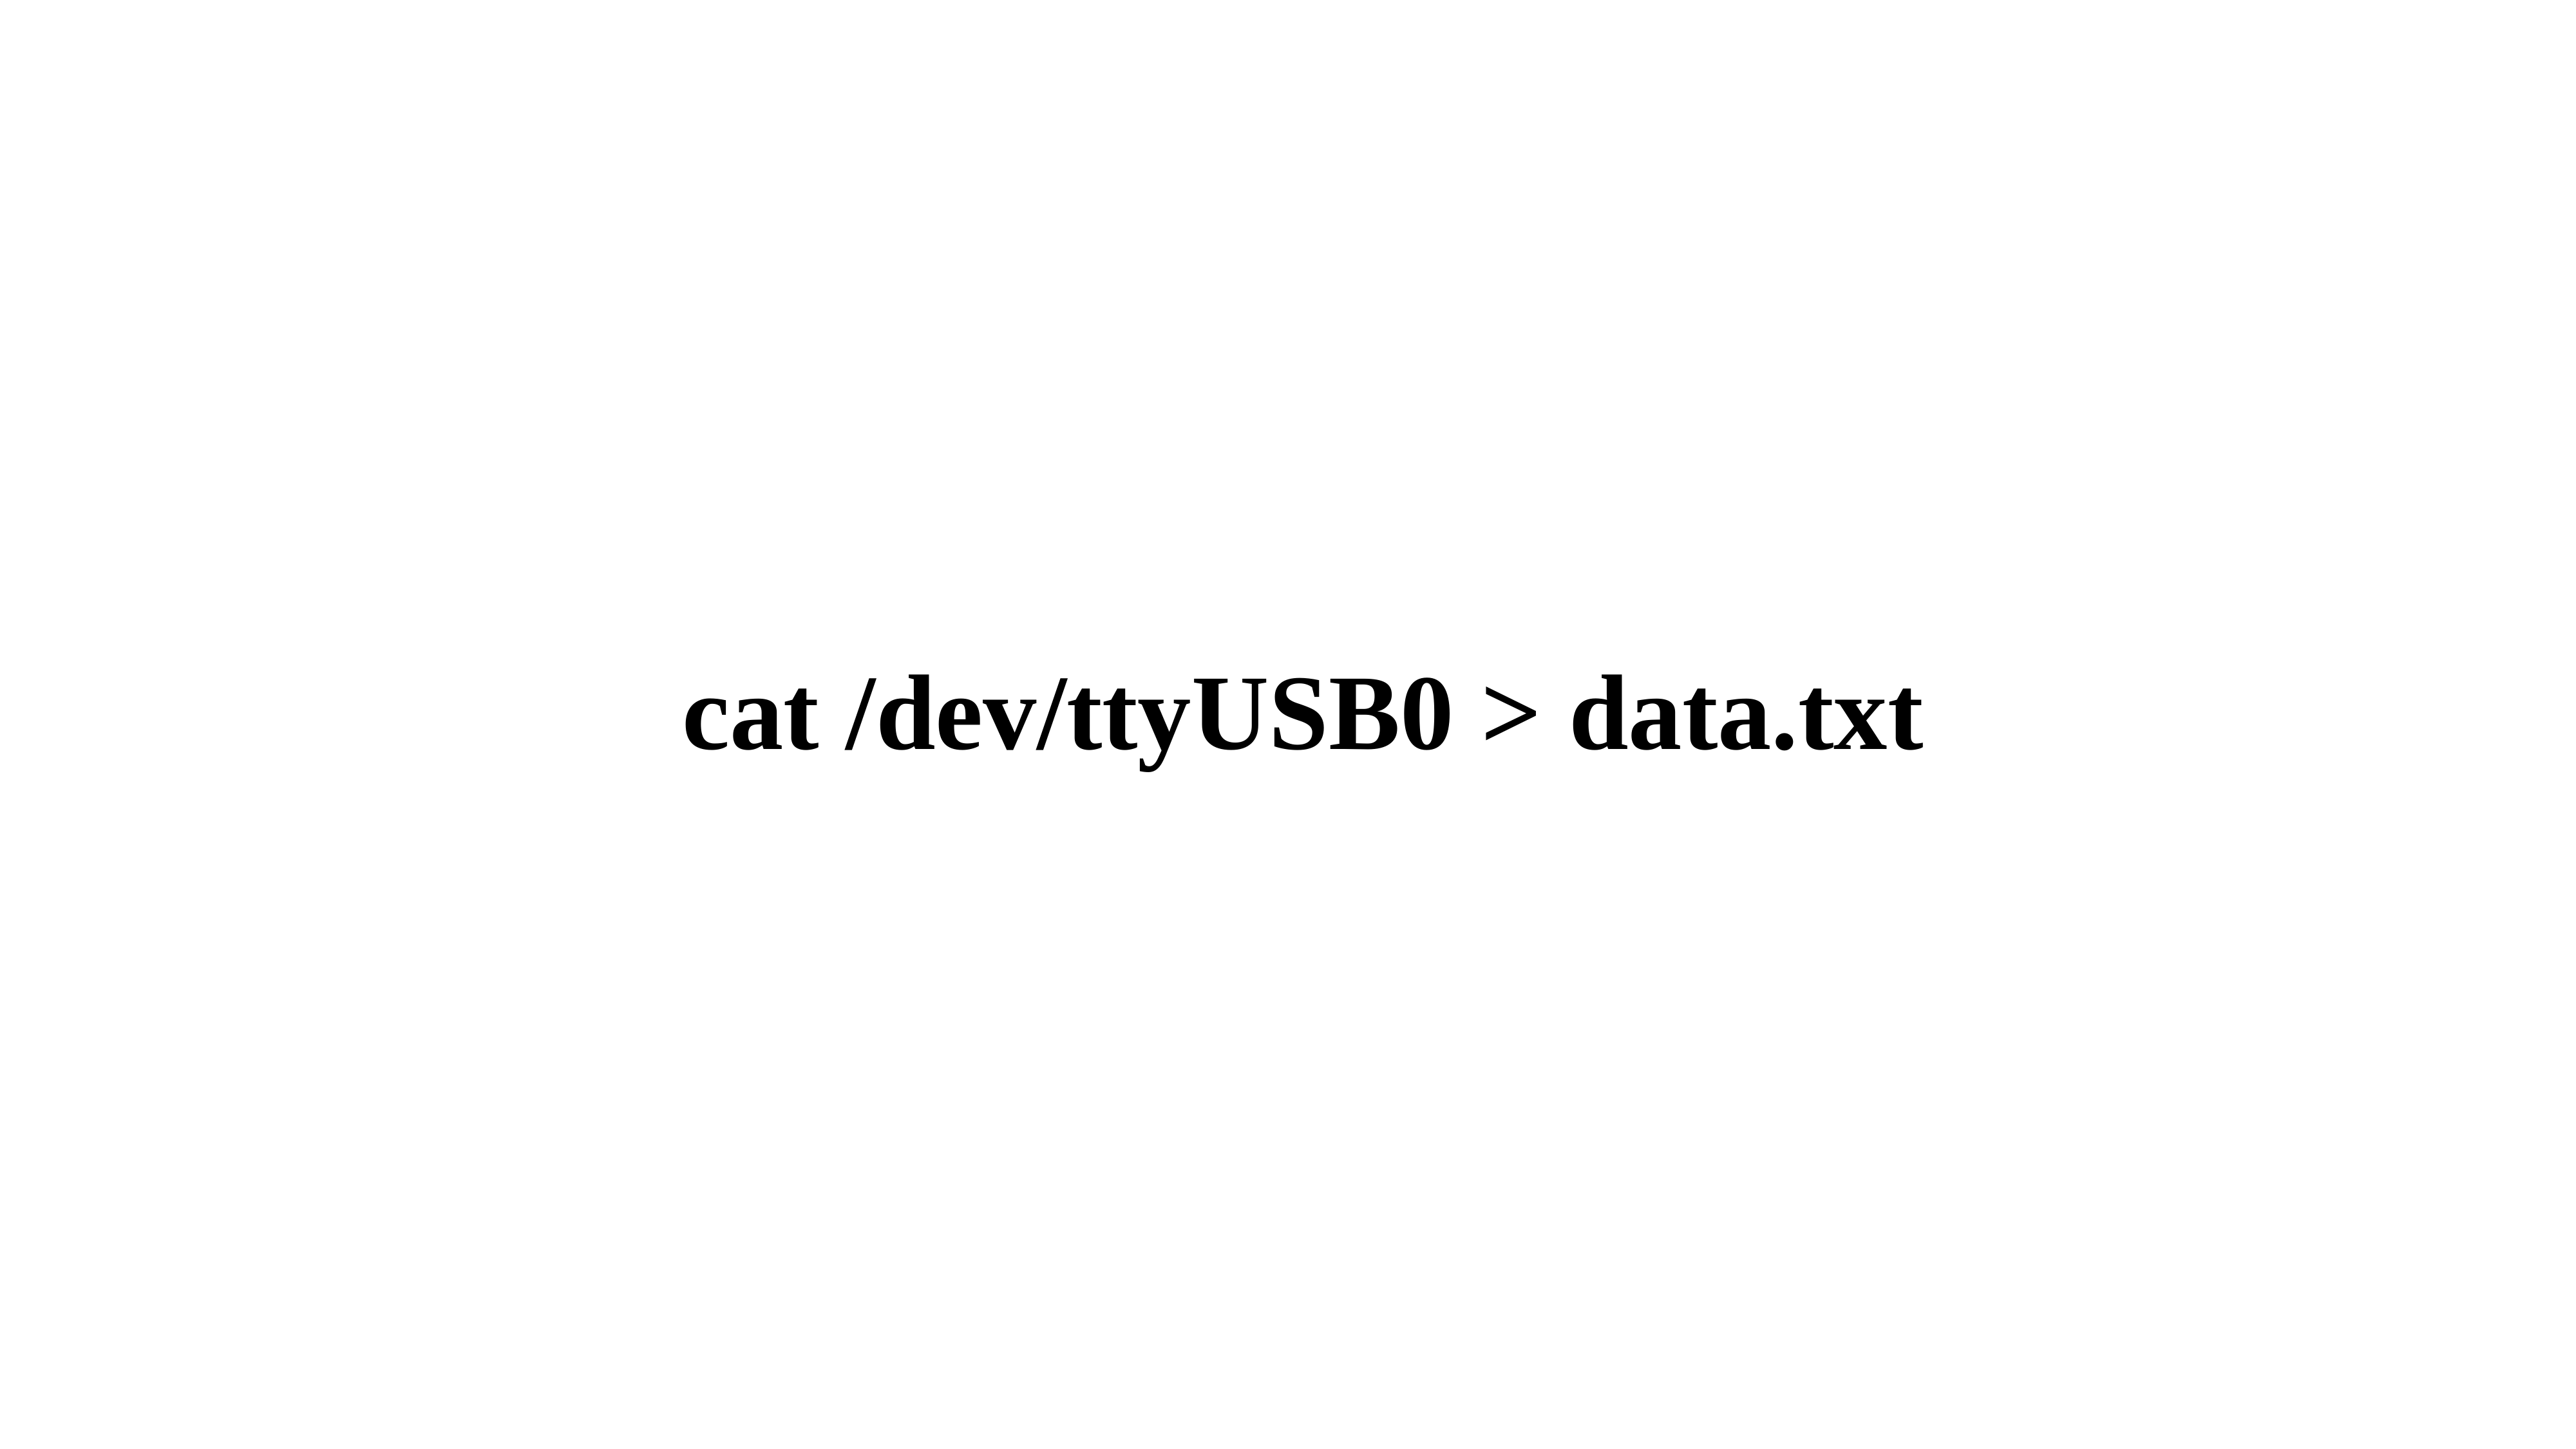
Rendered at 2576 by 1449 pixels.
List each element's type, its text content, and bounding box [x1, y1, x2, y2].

title cat /dev/ttyUSB0 > data.txt [509, 355, 2099, 1058]
